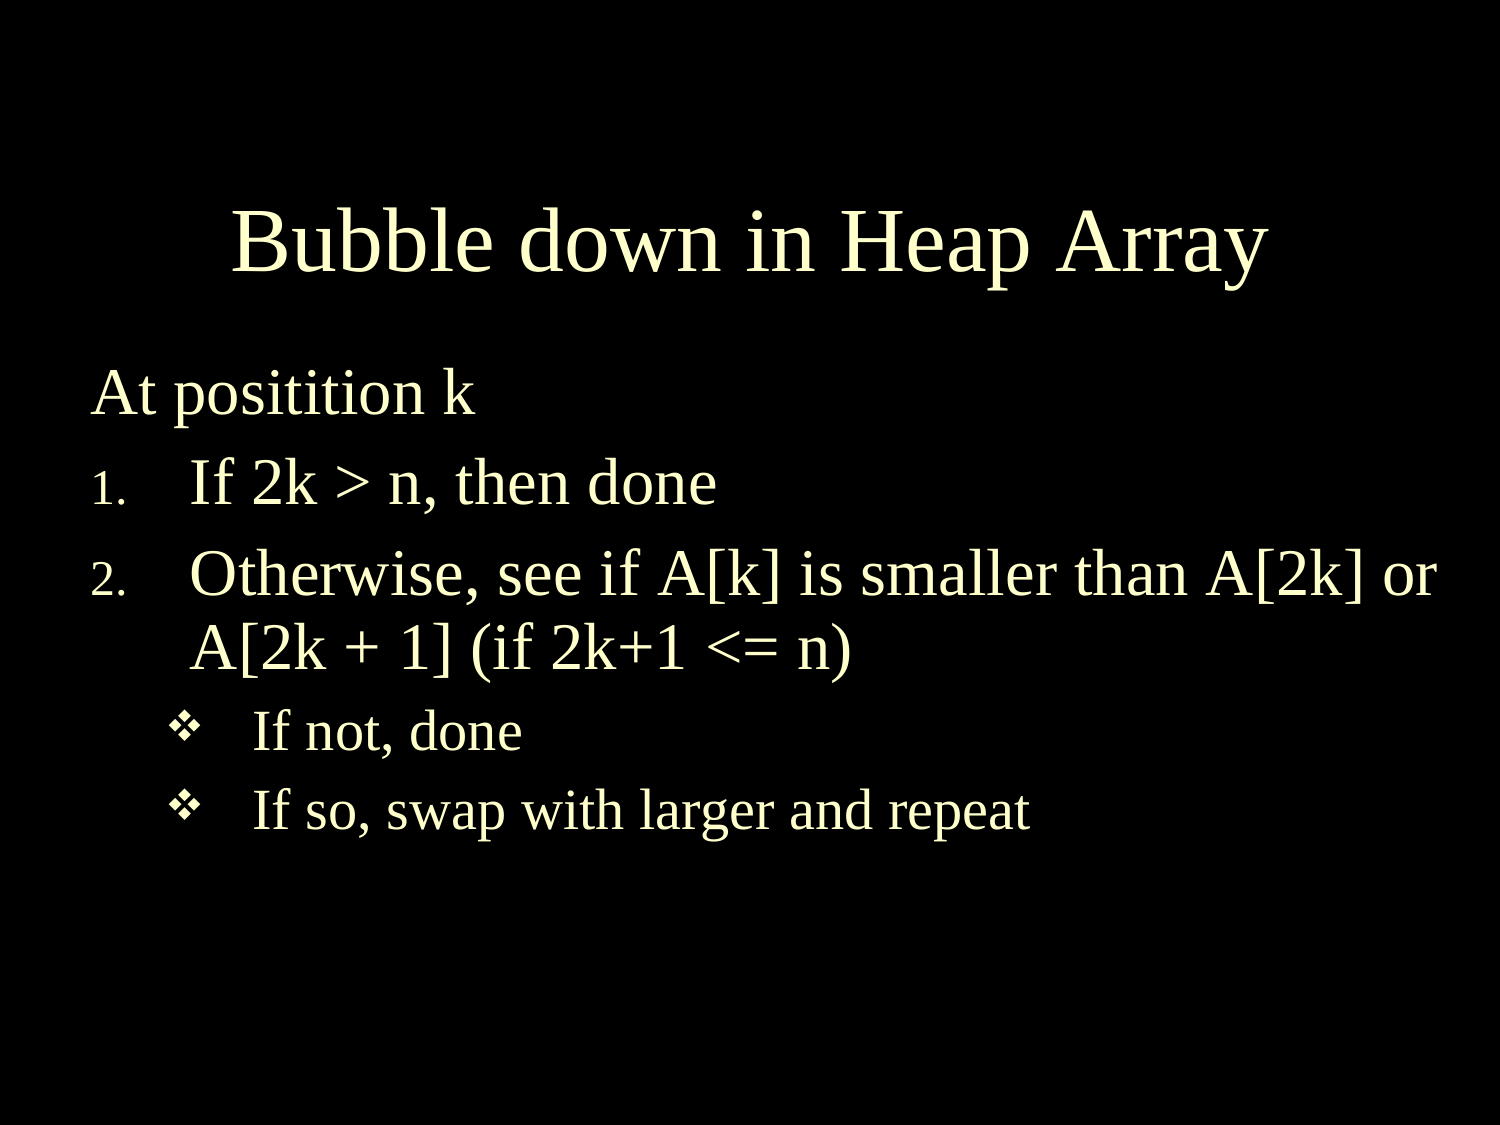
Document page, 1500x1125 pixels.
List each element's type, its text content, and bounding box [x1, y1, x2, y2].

title Bubble down in Heap Array [22, 145, 1480, 336]
list At positition k If 2k > n, then done Otherwise, see if A[k] is smaller than A[2k] or A[2k + 1] (if 2k+1 <= n) If not, done If so, swap with larger and repeat [75, 347, 1482, 1026]
